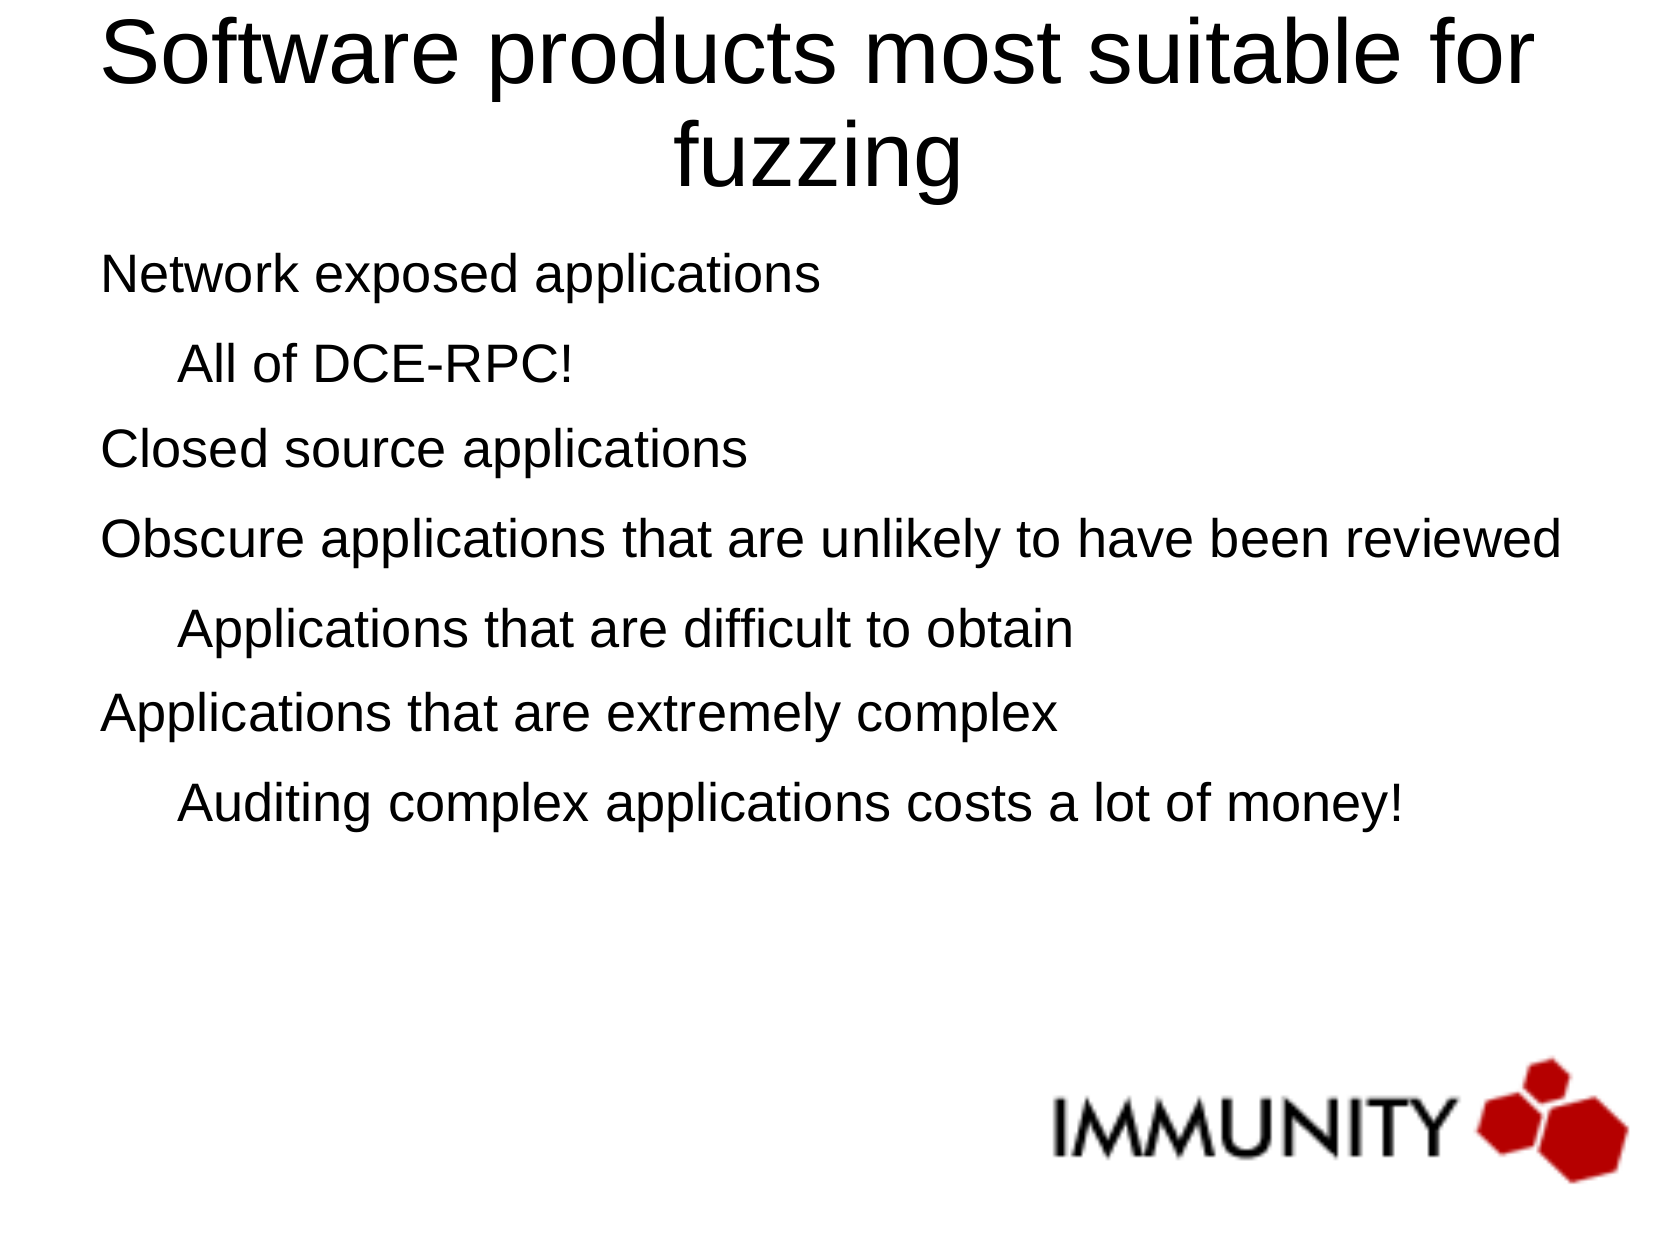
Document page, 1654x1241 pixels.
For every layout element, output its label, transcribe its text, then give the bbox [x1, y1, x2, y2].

title Software products most suitable for fuzzing [75, 0, 1564, 240]
picture [1006, 1017, 1654, 1241]
list Network exposed applications All of DCE-RPC! Closed source applications Obscure applications that are unlikely to have been reviewed Applications that are difficult to obtain Applications that are extremely complex Auditing complex applications costs a lot of money! [82, 243, 1571, 1109]
